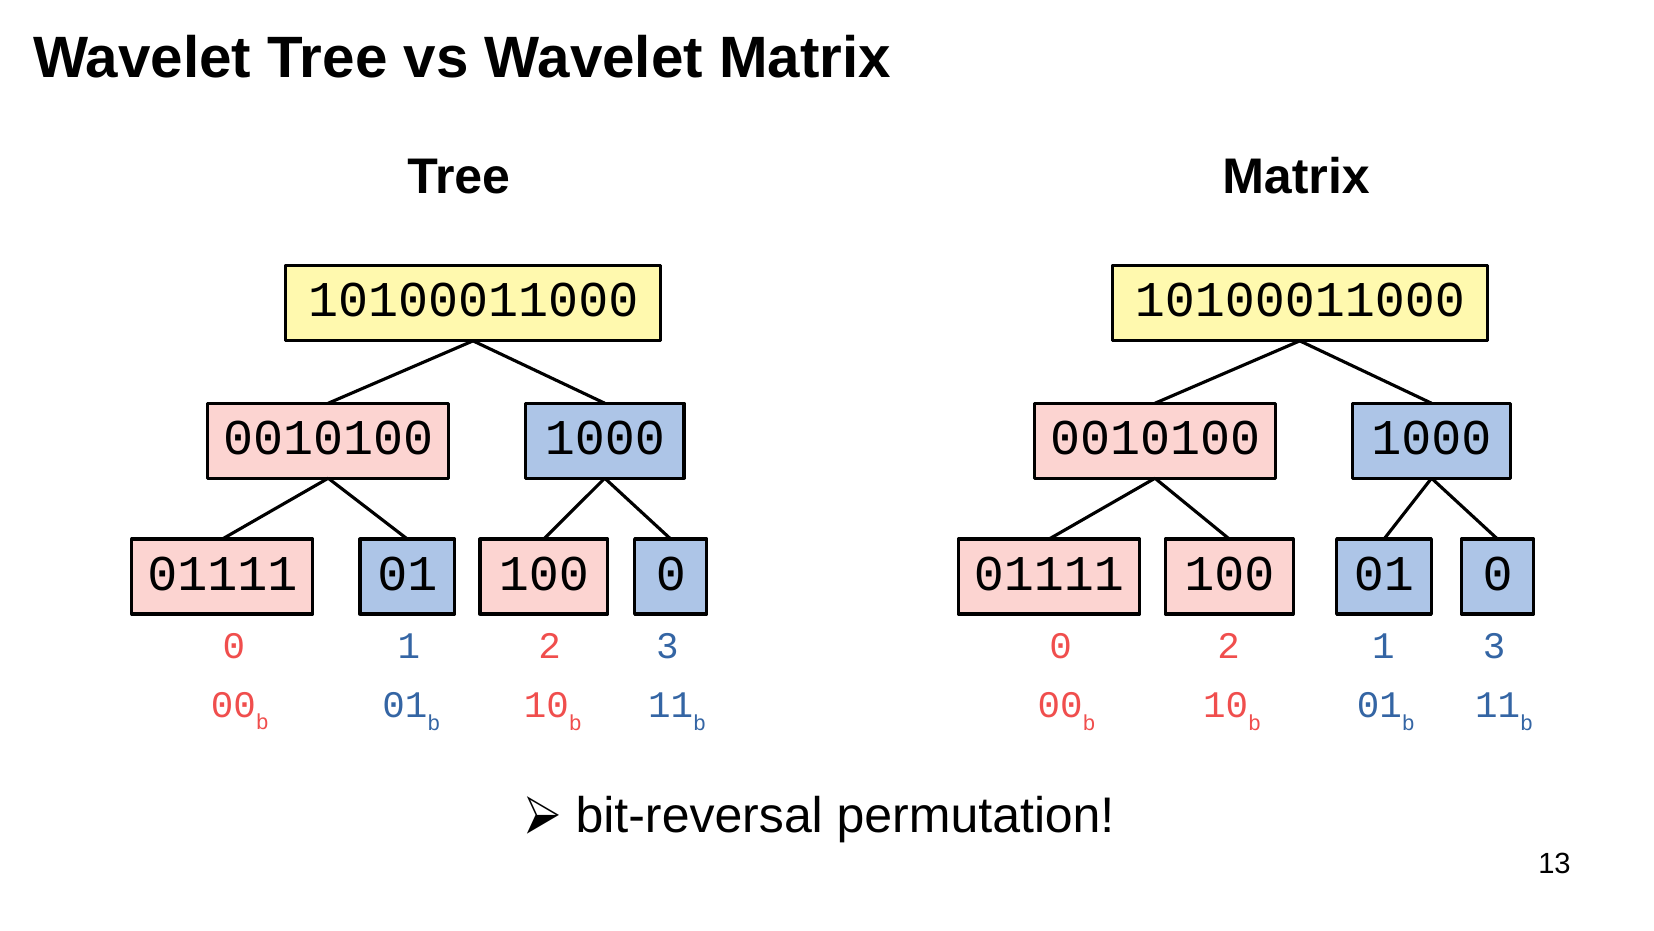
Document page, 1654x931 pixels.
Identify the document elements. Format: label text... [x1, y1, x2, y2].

text_box 01111 [958, 539, 1140, 615]
text_box 00b [1022, 679, 1116, 745]
text_box 10100011000 [1112, 265, 1488, 341]
text_box 2 [523, 620, 576, 678]
text_box 0010100 [207, 403, 449, 479]
text_box 01b [367, 679, 460, 745]
text_box 0 [207, 619, 261, 678]
text_box 100 [1165, 539, 1294, 615]
text_box ⮚ bit-reversal permutation! [509, 780, 1144, 851]
text_box 1 [382, 619, 436, 678]
text_box 01 [1336, 539, 1432, 615]
text_box 3 [641, 620, 694, 678]
text_box 2 [1202, 620, 1255, 678]
text_box 100 [479, 539, 608, 615]
text_box Wavelet Tree vs Wavelet Matrix [18, 17, 907, 163]
text_box 3 [1468, 620, 1521, 678]
text_box 1000 [1352, 403, 1511, 479]
text_box 1 [1357, 619, 1410, 678]
text_box 10b [509, 679, 602, 745]
text_box 01 [359, 539, 455, 615]
text_box 10b [1188, 679, 1281, 745]
text_box 0 [1461, 539, 1534, 615]
text_box 0010100 [1034, 403, 1276, 479]
text_box 10100011000 [285, 265, 661, 341]
text_box 11b [633, 679, 726, 745]
text_box 00b [196, 679, 289, 744]
text_box 1000 [525, 403, 685, 479]
text_box 0 [1034, 619, 1087, 678]
text_box 0 [634, 539, 707, 615]
text_box 11b [1460, 679, 1553, 745]
text_box 01111 [131, 539, 313, 615]
text_box 01b [1342, 679, 1435, 745]
text_box Tree [392, 141, 526, 212]
text_box Matrix [1207, 141, 1385, 212]
